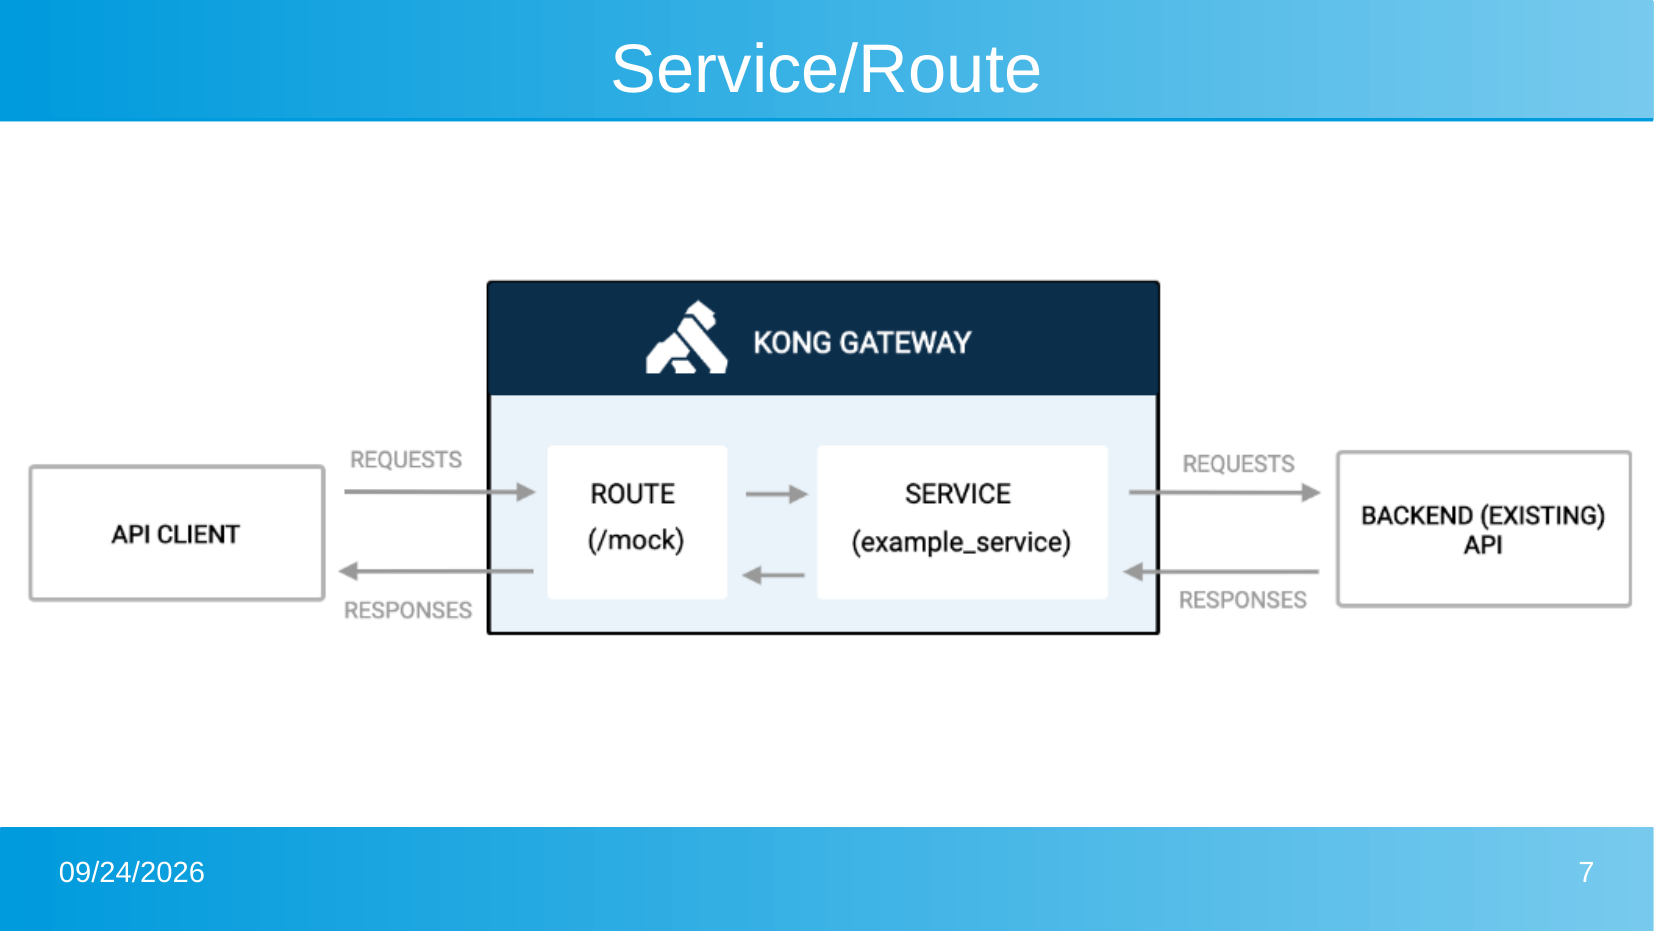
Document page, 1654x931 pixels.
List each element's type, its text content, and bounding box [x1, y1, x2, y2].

picture [1, 242, 1651, 687]
title Service/Route [59, 29, 1595, 108]
